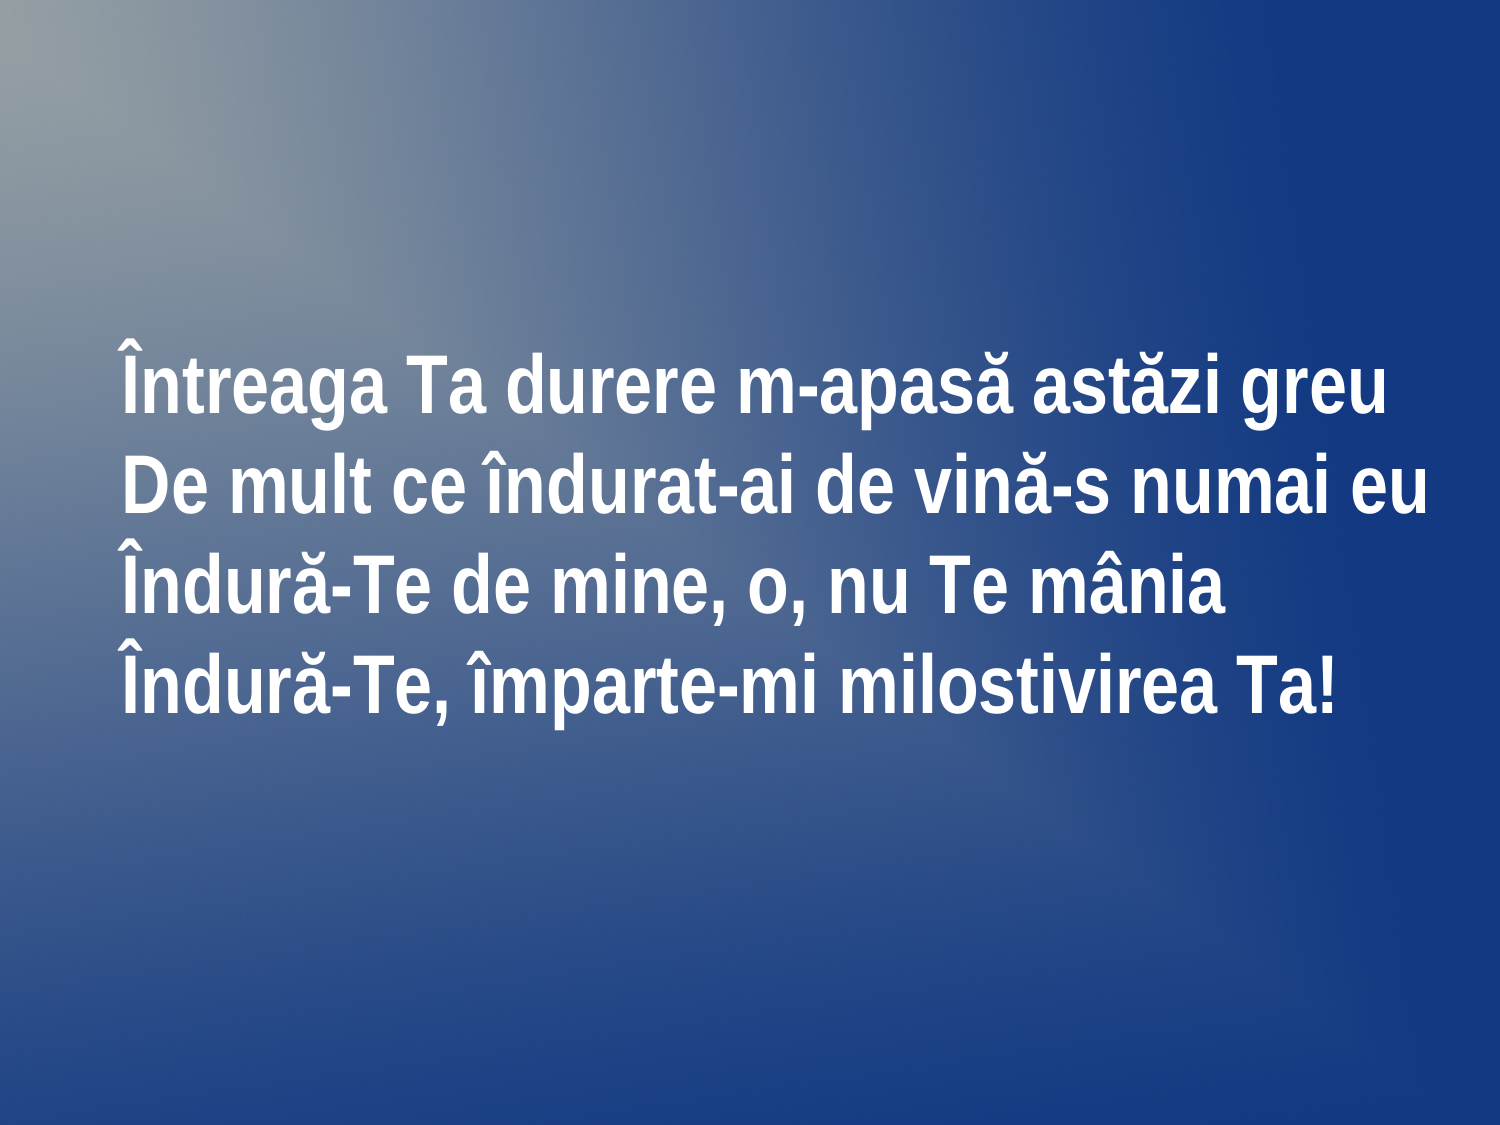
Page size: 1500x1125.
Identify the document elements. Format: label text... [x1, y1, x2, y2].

picture [0, 0, 1500, 1125]
text_box Întreaga Ta durere m-apasă astăzi greu De mult ce îndurat-ai de vină-s numai eu Îndură-Te de mine, o, nu Te mânia Îndură-Te, împarte-mi milostivirea Ta! [107, 322, 1447, 739]
